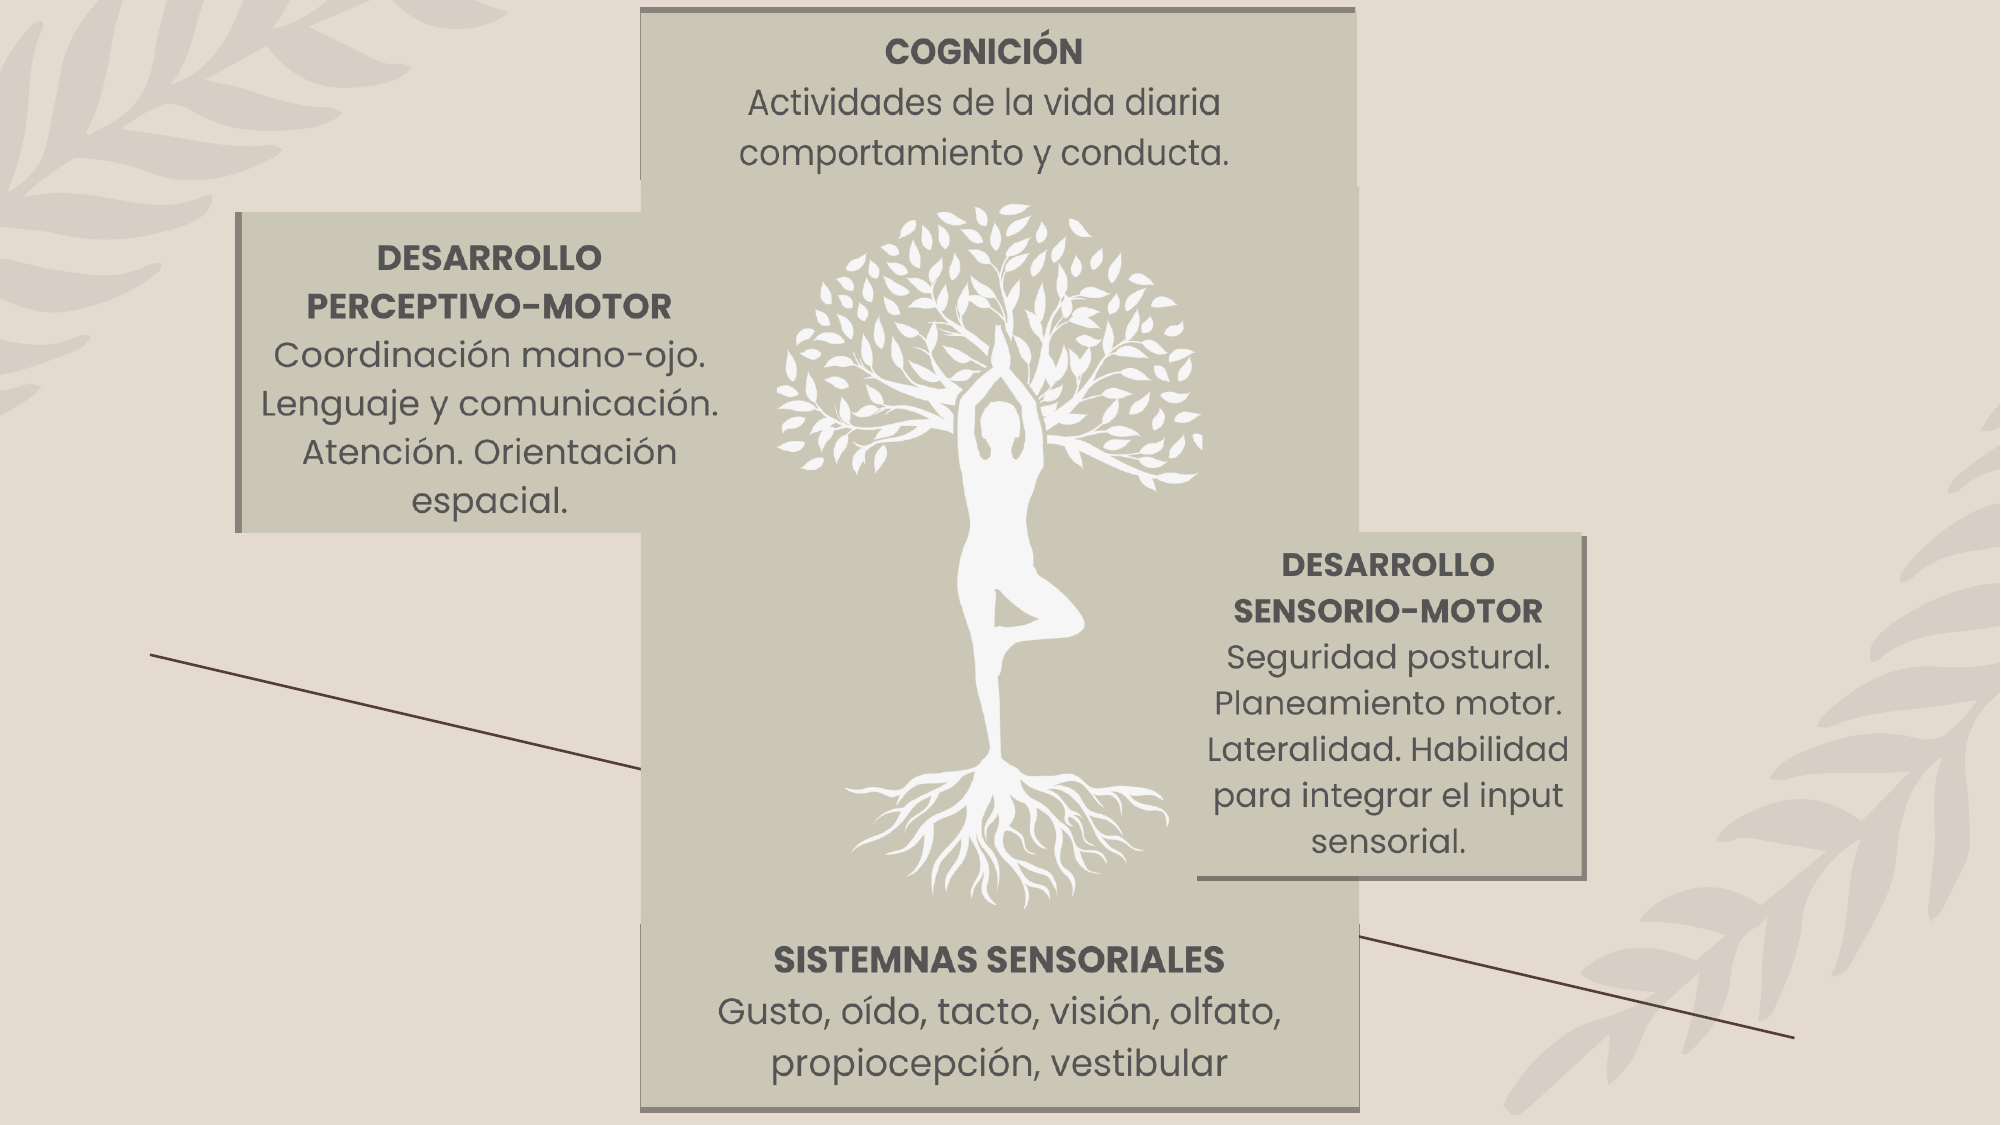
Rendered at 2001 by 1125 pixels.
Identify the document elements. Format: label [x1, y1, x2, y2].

picture [241, 13, 1582, 1107]
